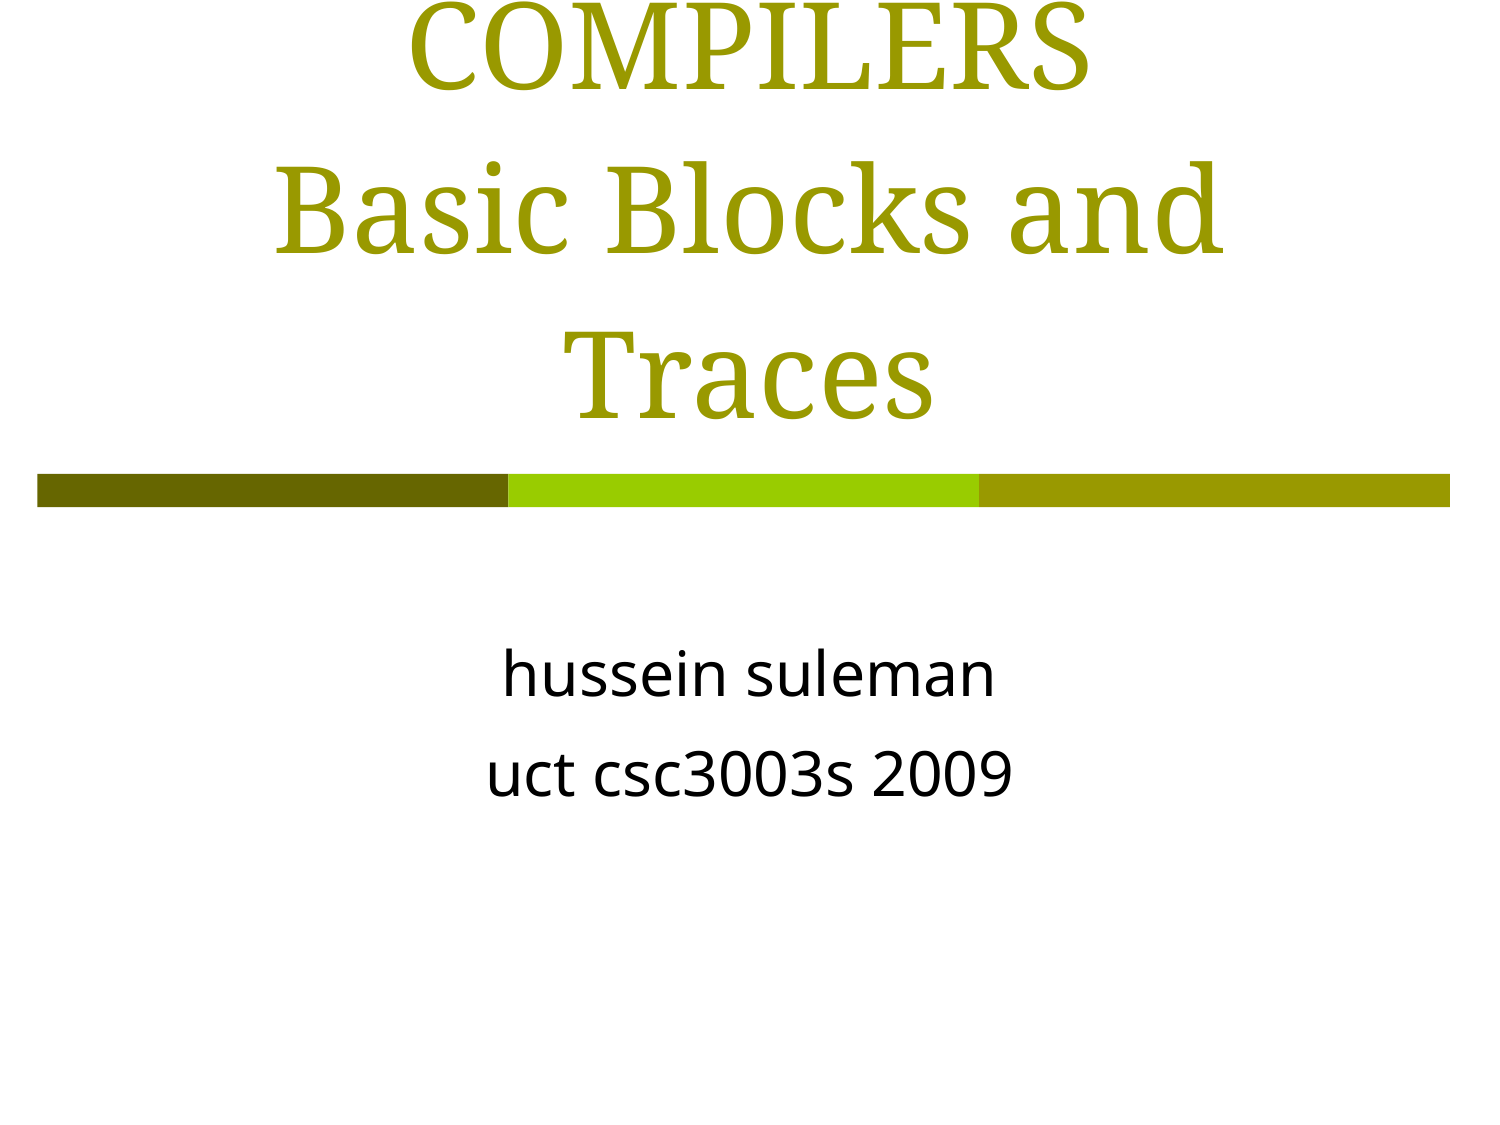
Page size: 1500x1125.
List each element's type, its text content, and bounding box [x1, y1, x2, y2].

title COMPILERS Basic Blocks and Traces [112, 24, 1388, 462]
subtitle hussein suleman uct csc3003s 2009 [225, 621, 1276, 899]
